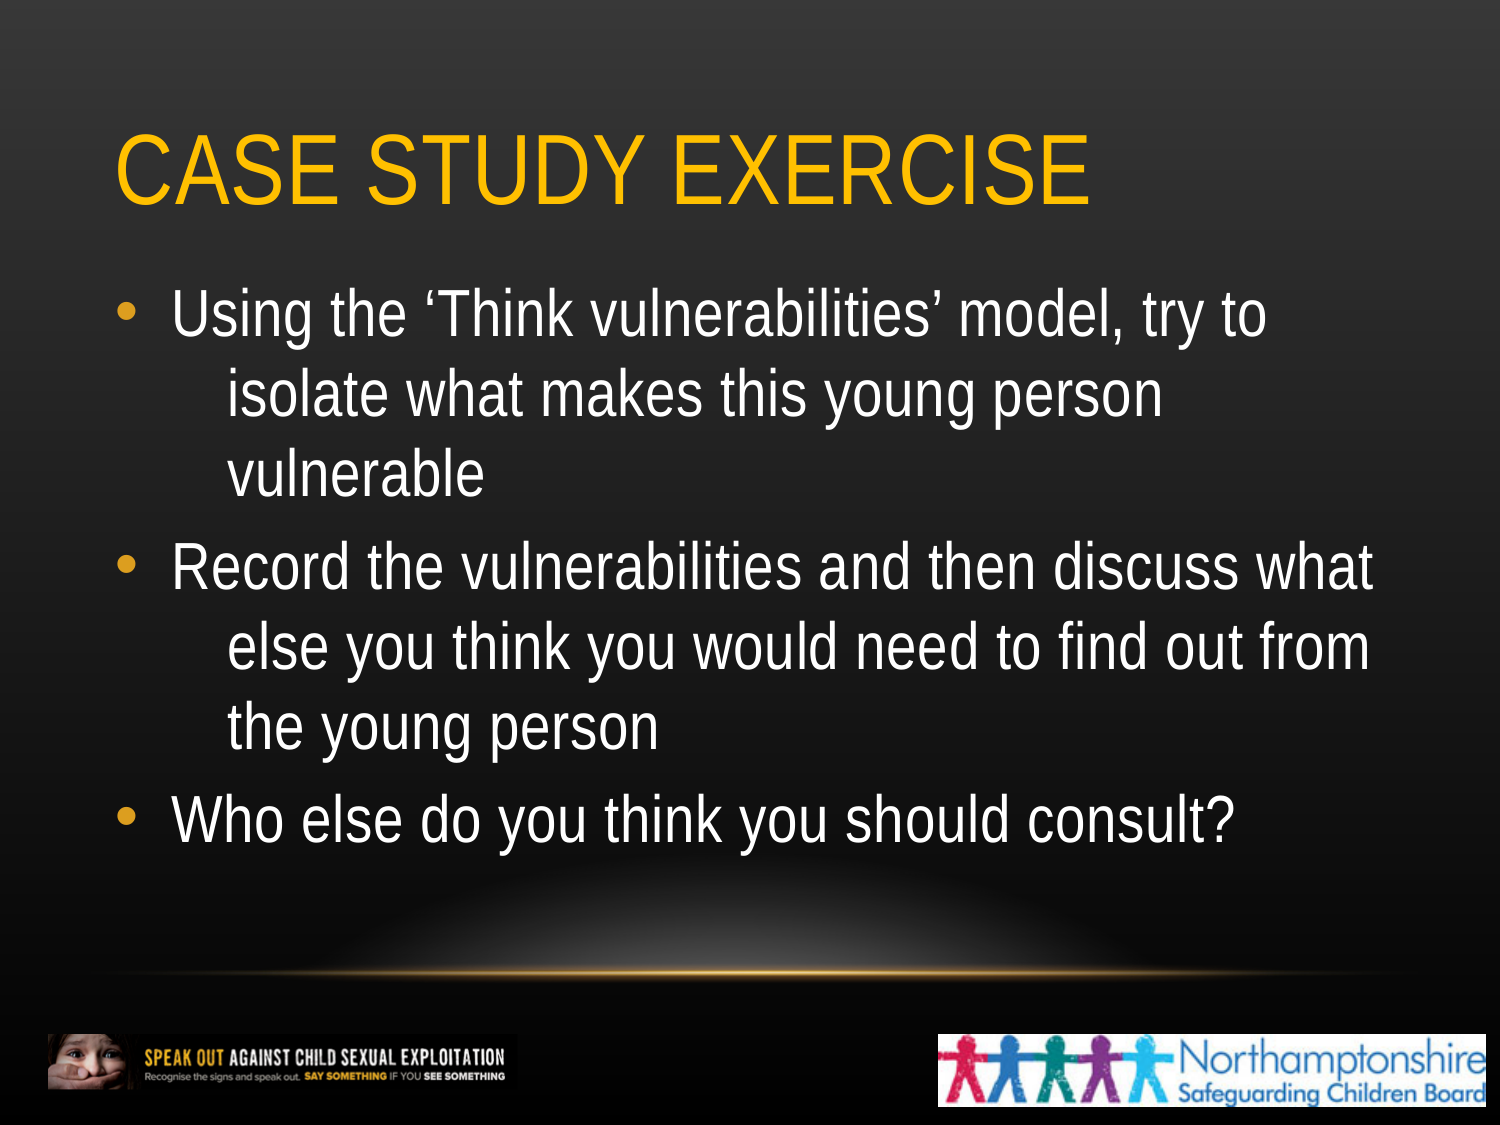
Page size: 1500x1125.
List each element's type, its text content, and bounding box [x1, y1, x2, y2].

list Using the ‘Think vulnerabilities’ model, try to isolate what makes this young person vulnerable Record the vulnerabilities and then discuss what else you think you would need to find out from the young person Who else do you think you should consult? [99, 262, 1400, 938]
title Case Study Exercise [99, 45, 1400, 233]
picture [938, 1035, 1486, 1107]
picture [48, 1035, 519, 1091]
